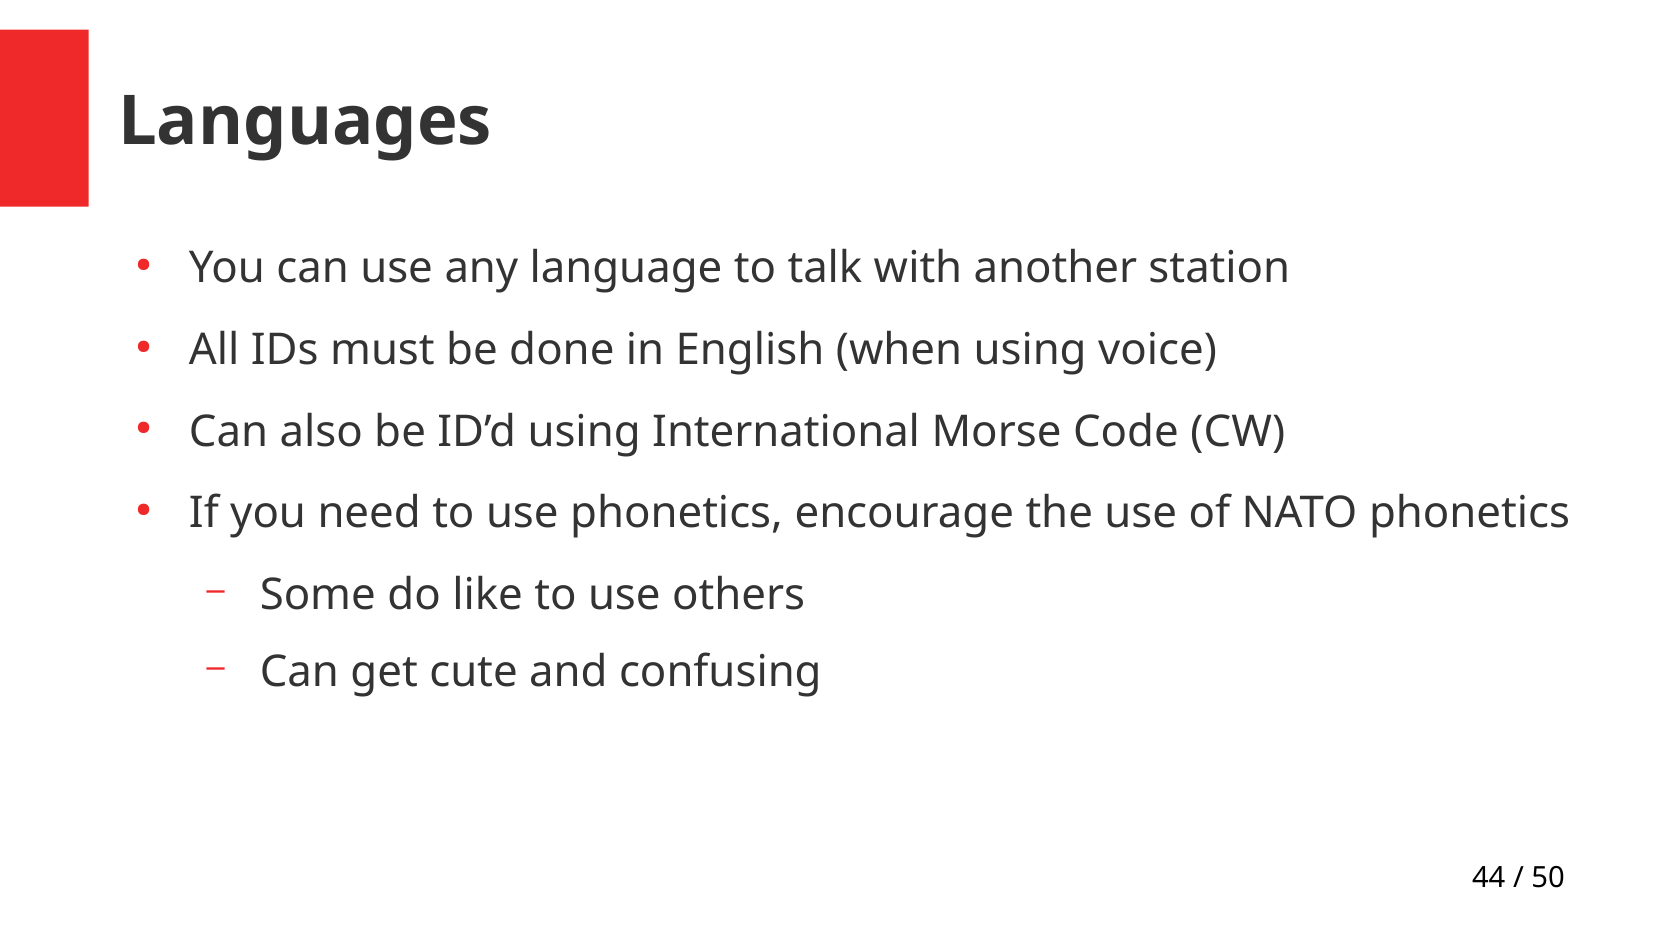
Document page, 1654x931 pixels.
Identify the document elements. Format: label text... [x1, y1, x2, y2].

list You can use any language to talk with another station All IDs must be done in English (when using voice) Can also be ID’d using International Morse Code (CW) If you need to use phonetics, encourage the use of NATO phonetics Some do like to use others Can get cute and confusing [118, 236, 1595, 798]
title Languages [118, 29, 1595, 207]
